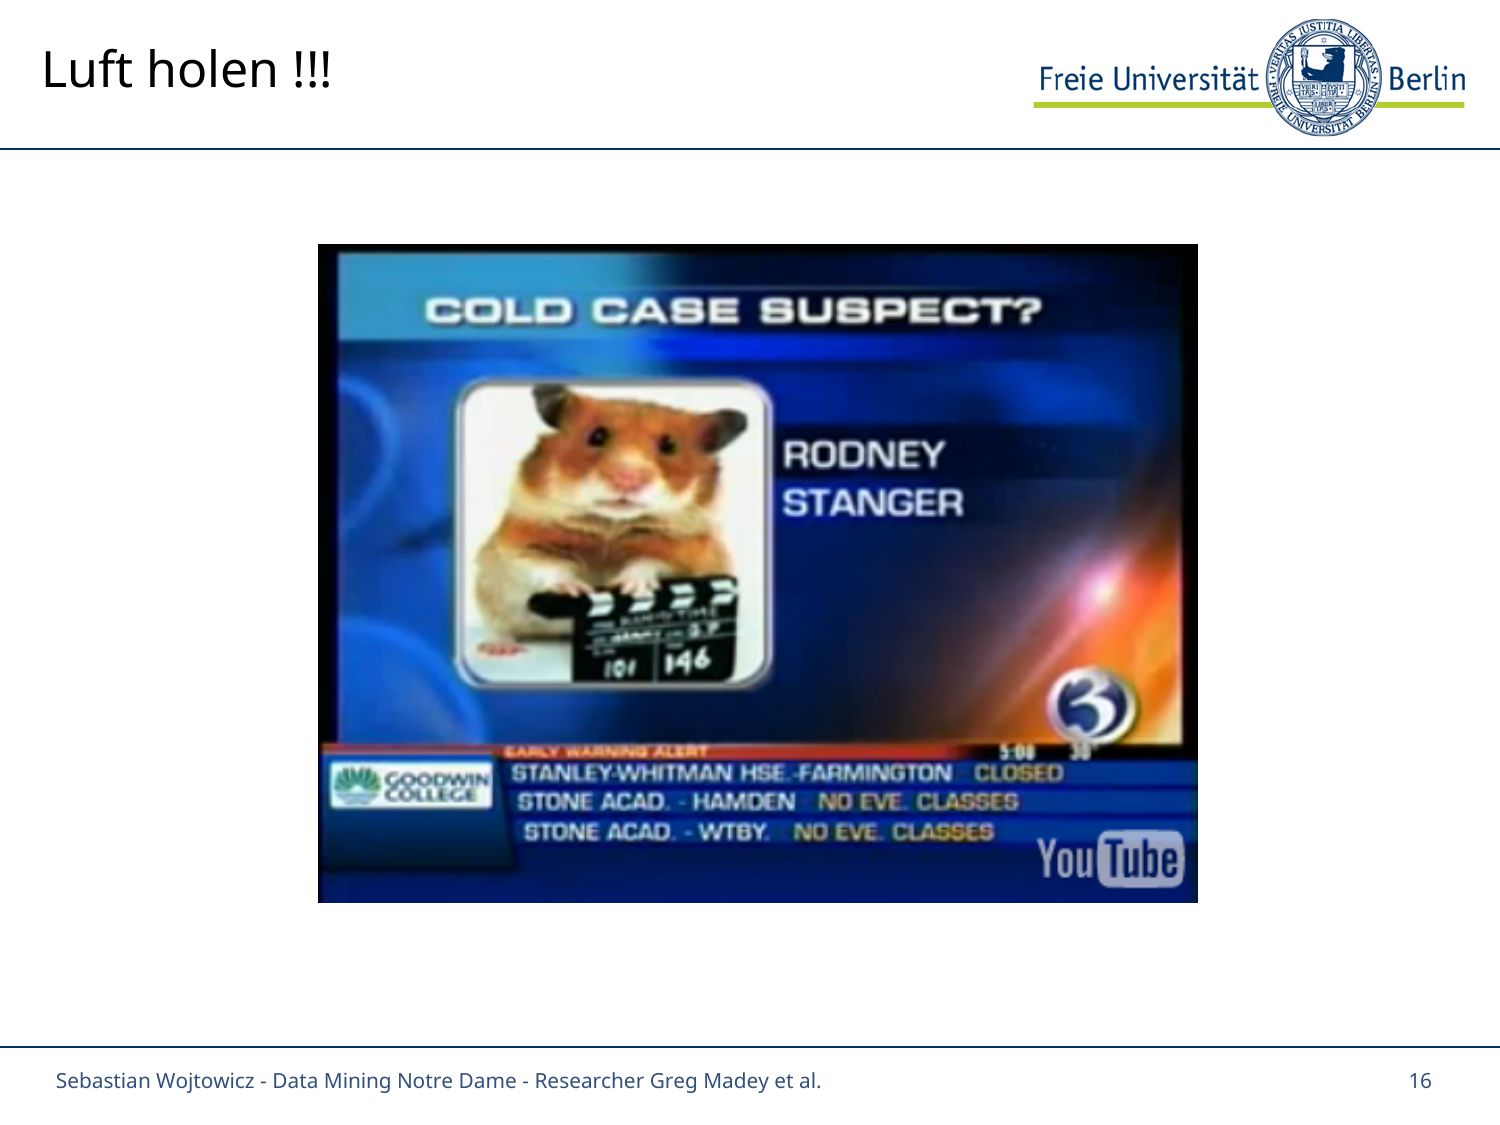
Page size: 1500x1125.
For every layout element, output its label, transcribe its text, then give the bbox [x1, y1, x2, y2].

picture [318, 244, 1198, 904]
title Luft holen !!! [41, 0, 1016, 138]
picture [1033, 19, 1470, 137]
